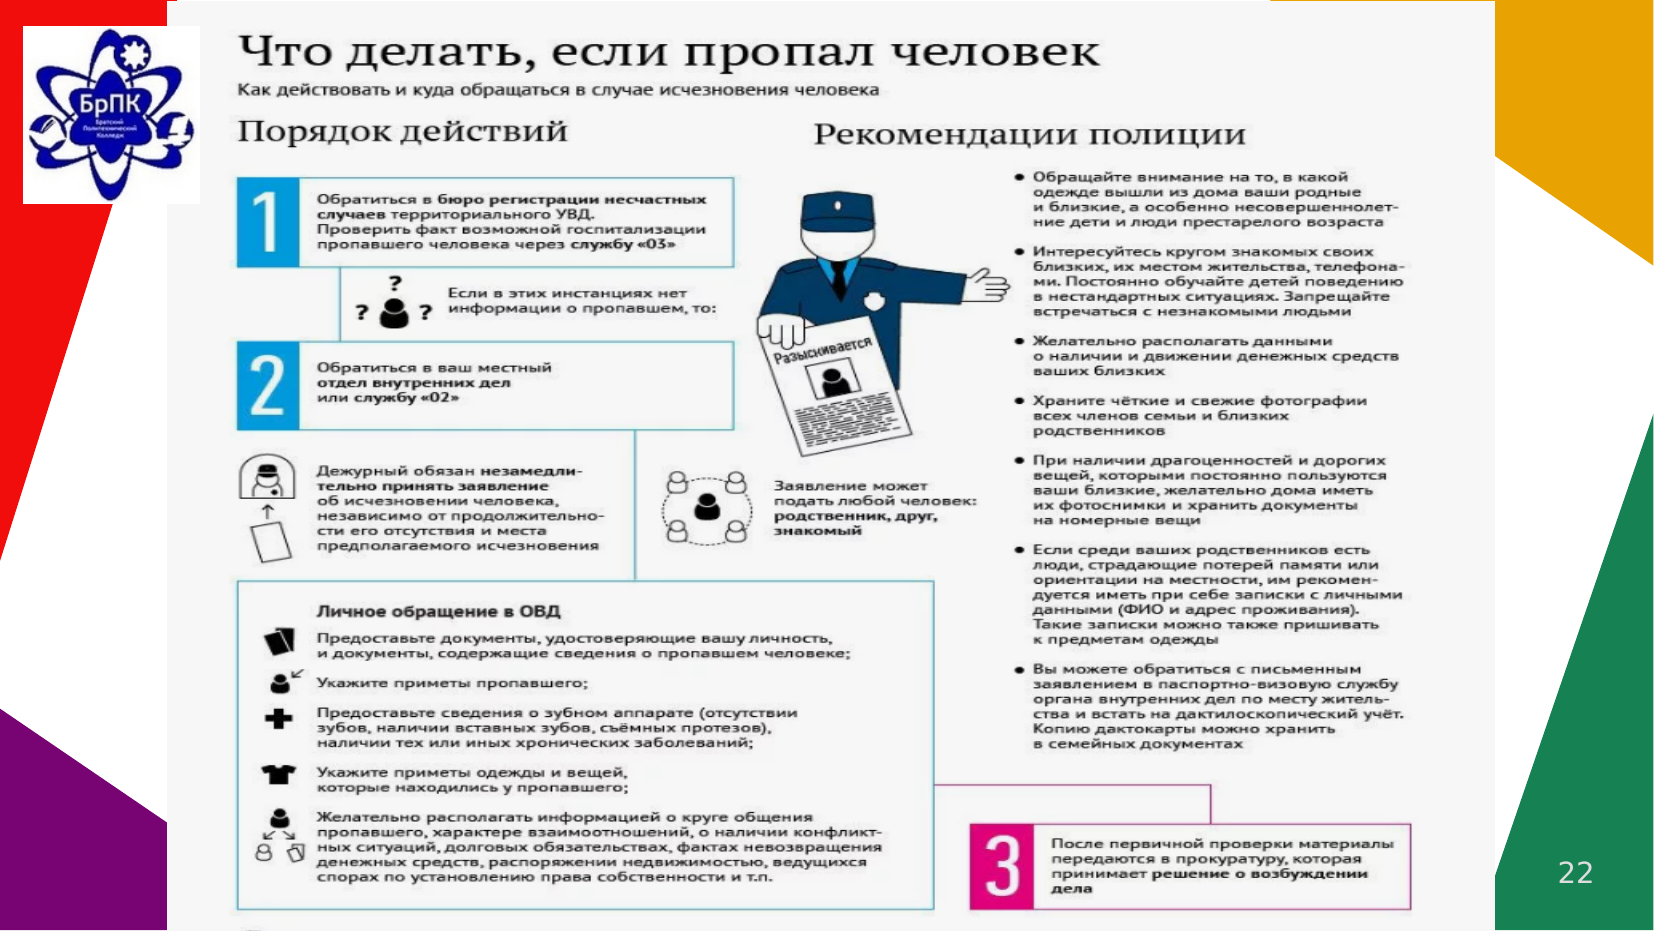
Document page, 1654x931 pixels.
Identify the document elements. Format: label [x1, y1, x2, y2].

picture [23, 1, 1495, 931]
